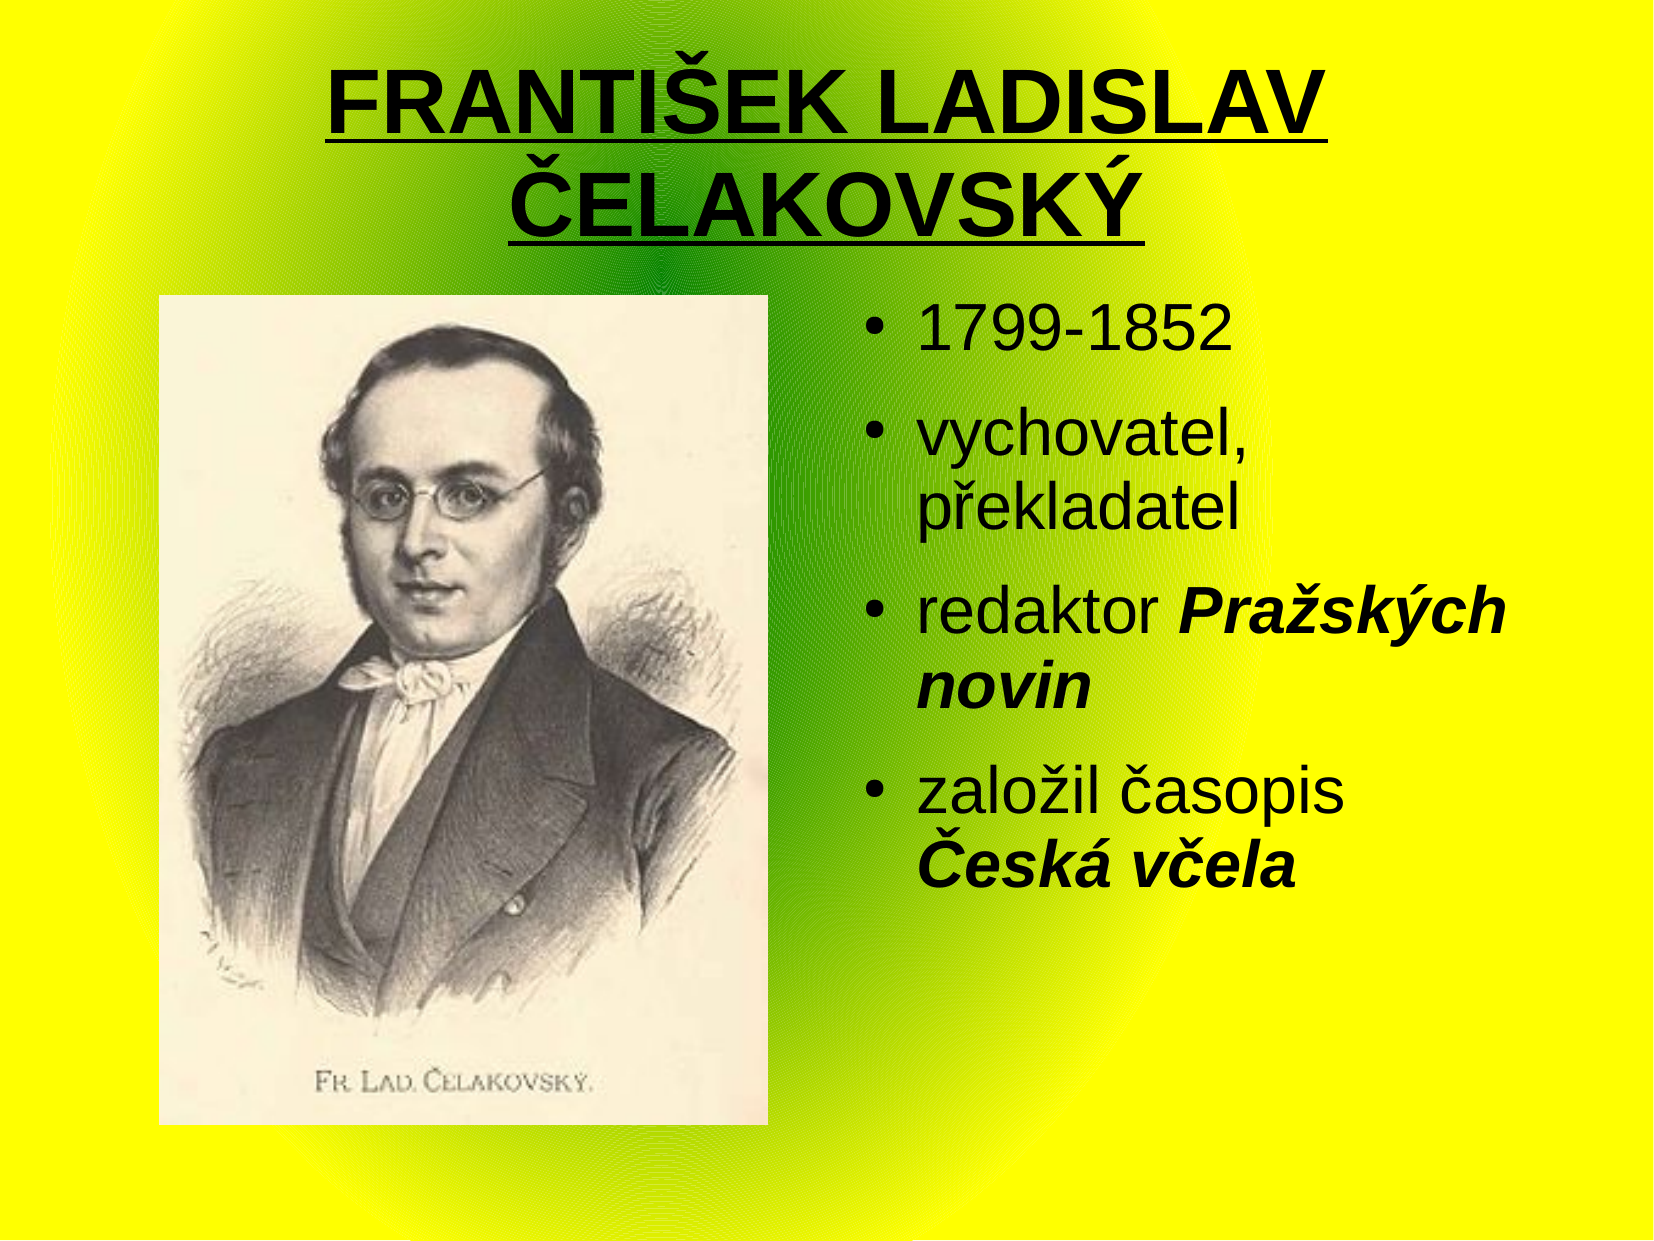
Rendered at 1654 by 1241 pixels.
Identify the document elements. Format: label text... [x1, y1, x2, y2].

picture [159, 295, 768, 1125]
list 1799-1852 vychovatel, překladatel redaktor Pražských novin založil časopis Česká včela [845, 290, 1572, 1109]
title FRANTIŠEK LADISLAV ČELAKOVSKÝ [82, 49, 1571, 257]
